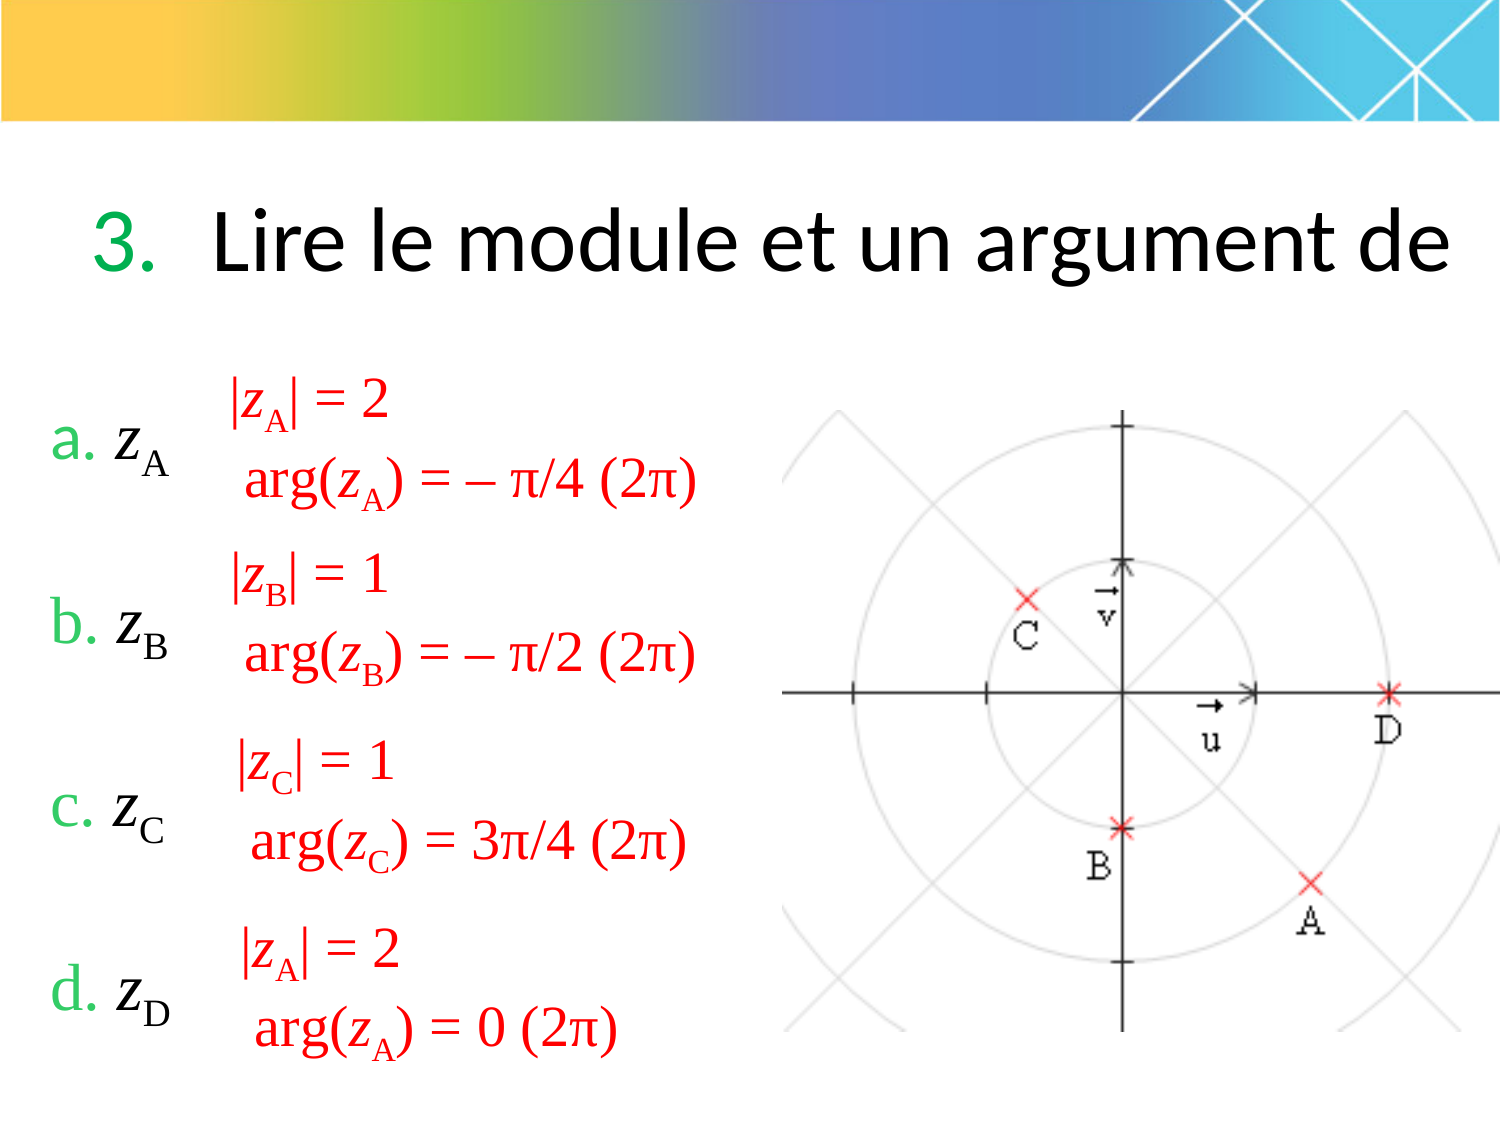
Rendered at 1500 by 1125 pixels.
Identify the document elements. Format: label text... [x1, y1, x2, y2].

picture [0, 0, 1500, 123]
text_box |zB| = 1 arg(zB) = – π/2 (2π) [215, 526, 712, 702]
text_box |zA| = 2 arg(zA) = 0 (2π) [225, 901, 634, 1077]
text_box |zA| = 2 arg(zA) = – π/4 (2π) [215, 351, 713, 527]
text_box a. zA b. zB c. zC d. zD [35, 385, 721, 1043]
picture [782, 410, 1500, 1032]
text_box |zC| = 1 arg(zC) = 3π/4 (2π) [221, 713, 703, 889]
title Lire le module et un argument de [75, 163, 1500, 305]
